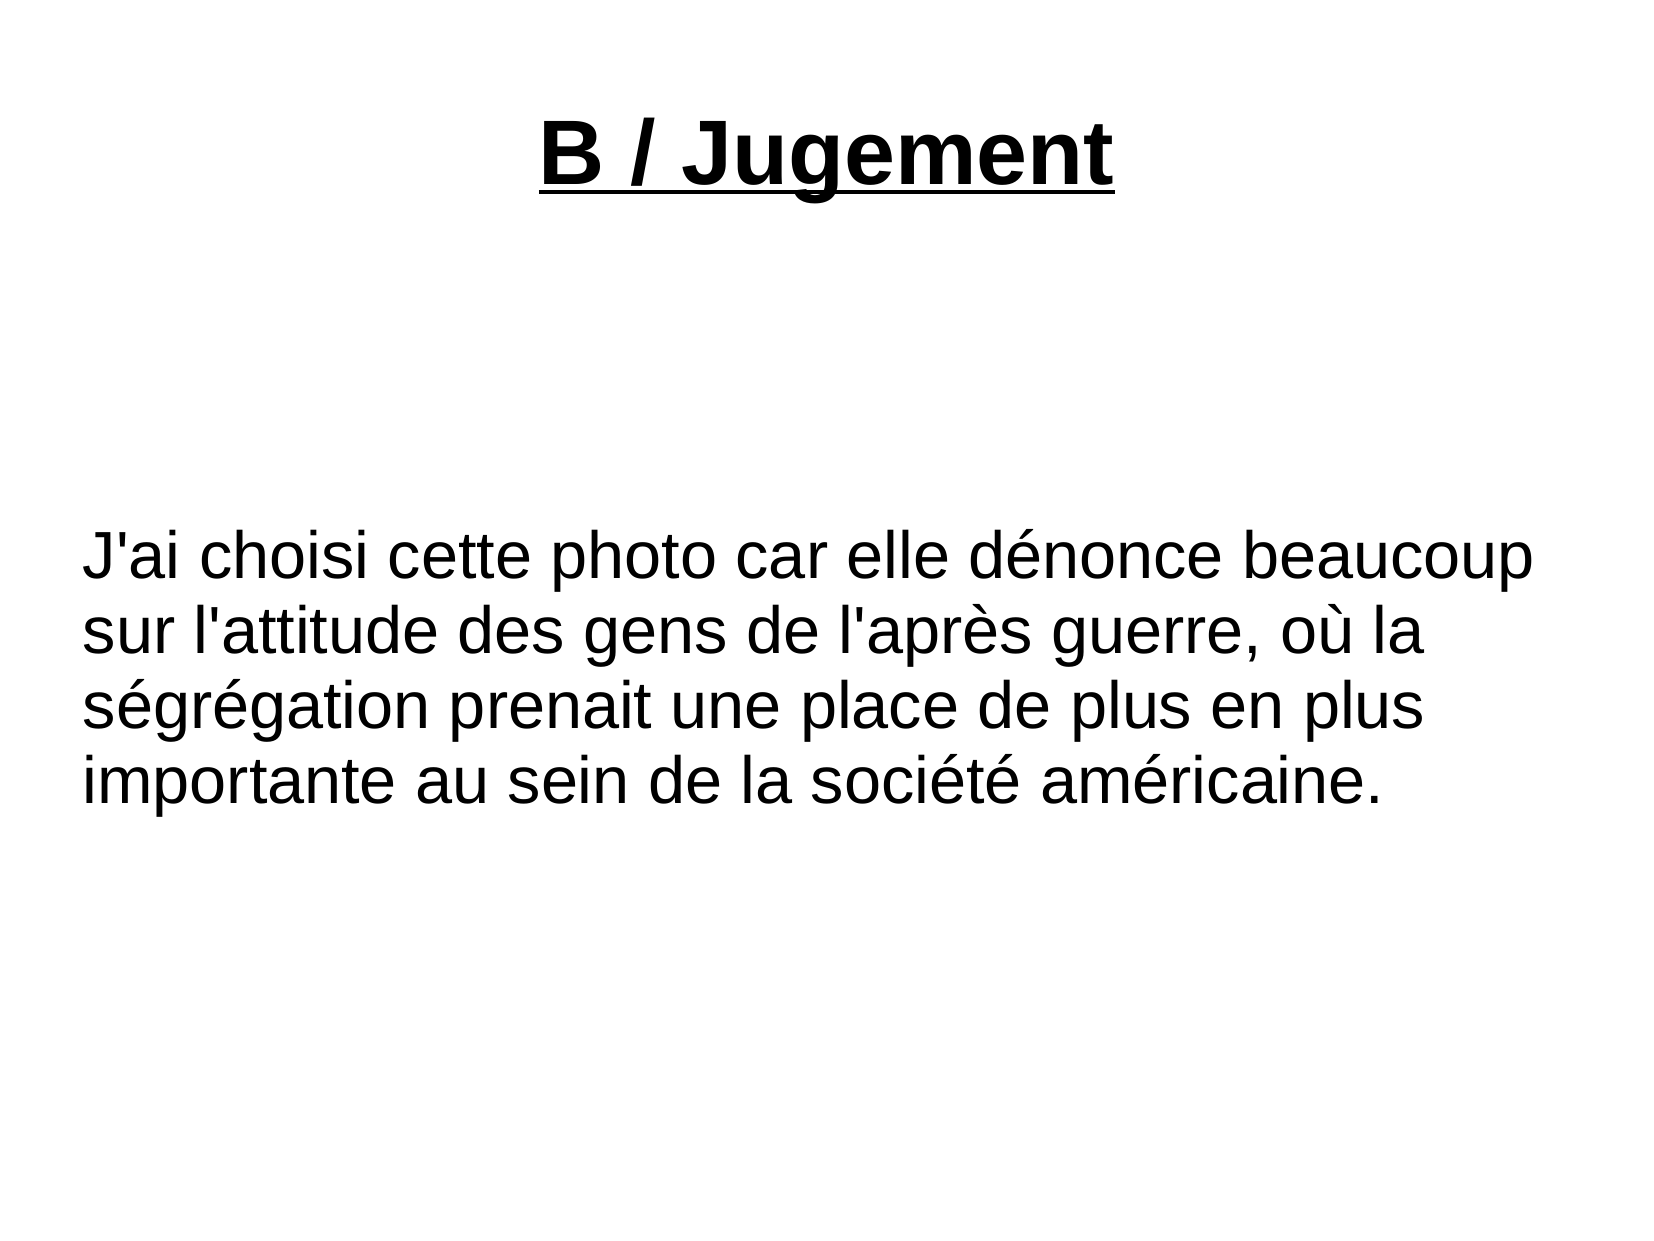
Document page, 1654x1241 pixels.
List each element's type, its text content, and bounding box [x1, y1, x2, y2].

subtitle J'ai choisi cette photo car elle dénonce beaucoup sur l'attitude des gens de l'après guerre, où la ségrégation prenait une place de plus en plus importante au sein de la société américaine. [82, 308, 1571, 1028]
title B / Jugement [82, 49, 1571, 257]
